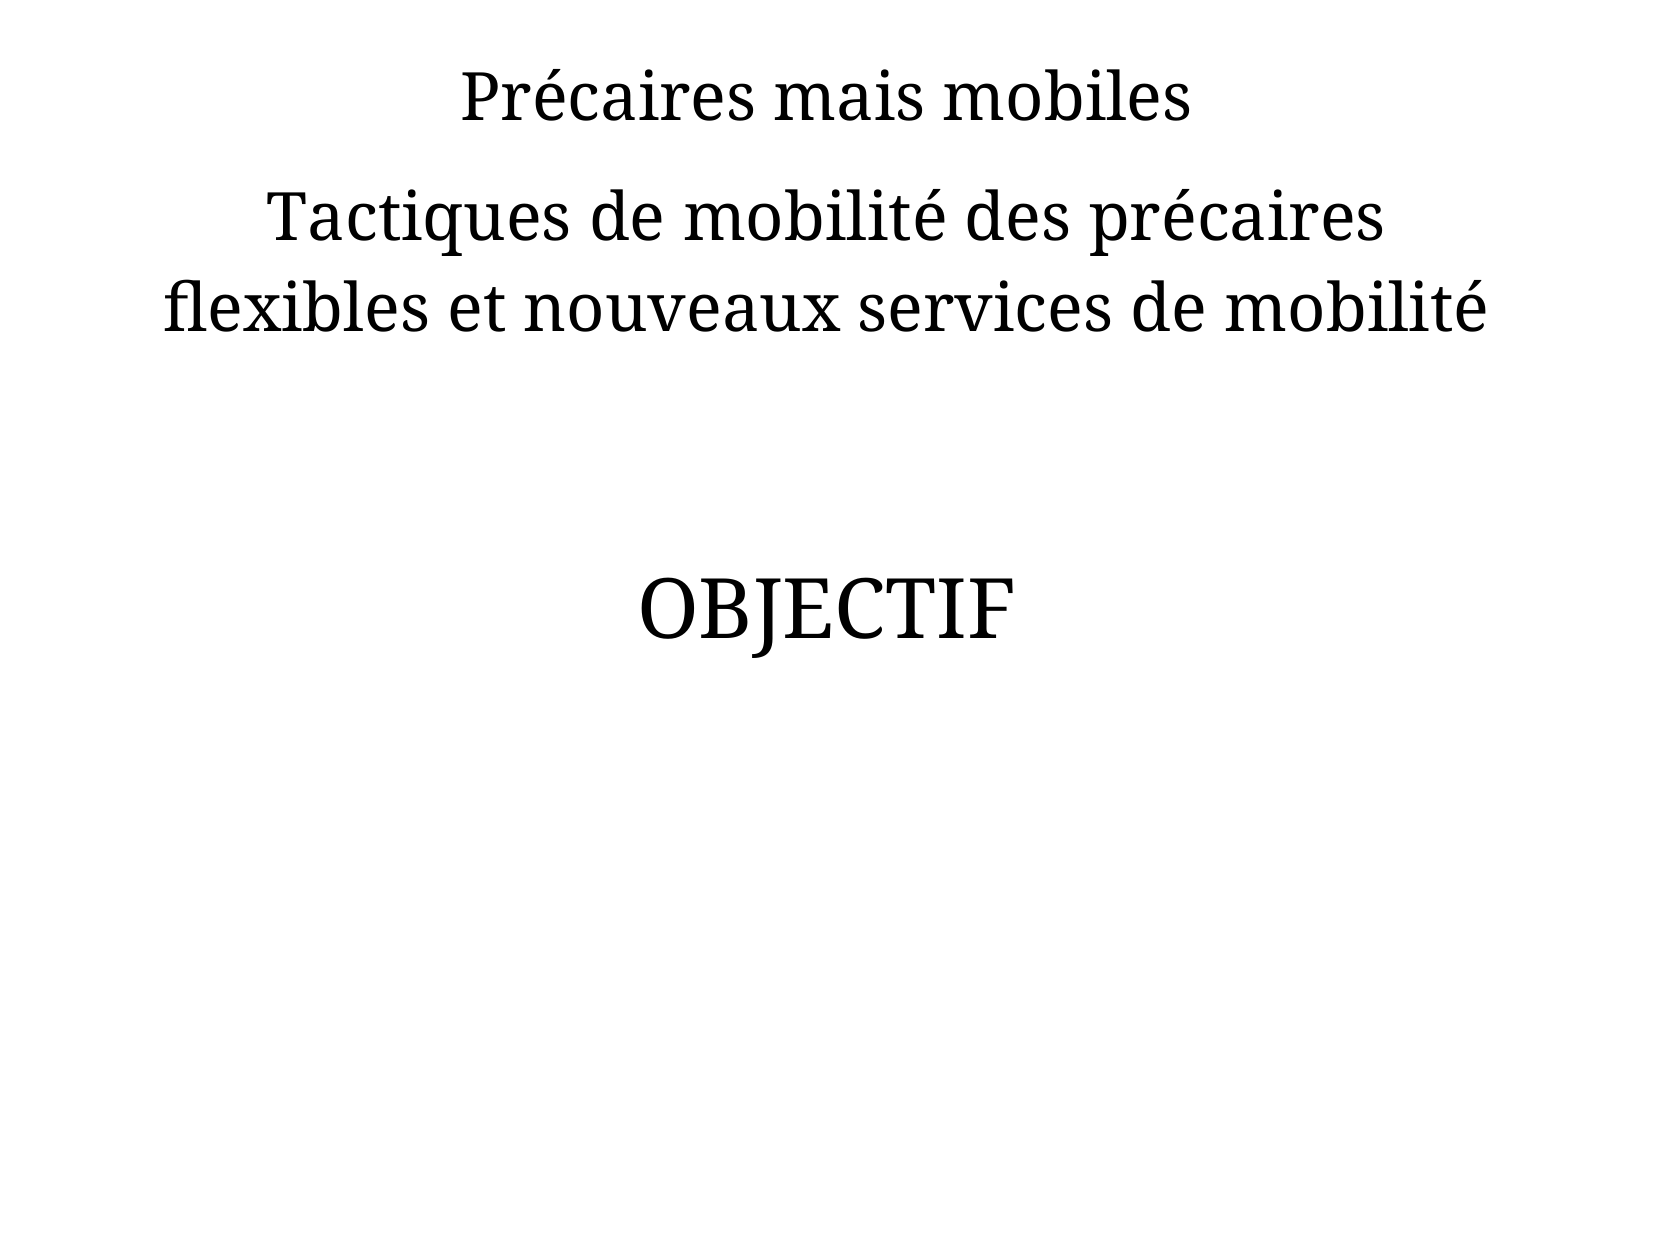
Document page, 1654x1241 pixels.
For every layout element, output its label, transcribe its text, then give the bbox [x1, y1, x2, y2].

text_box OBJECTIF [147, 541, 1506, 670]
text_box Précaires mais mobiles Tactiques de mobilité des précaires flexibles et nouveaux services de mobilité [147, 41, 1506, 356]
